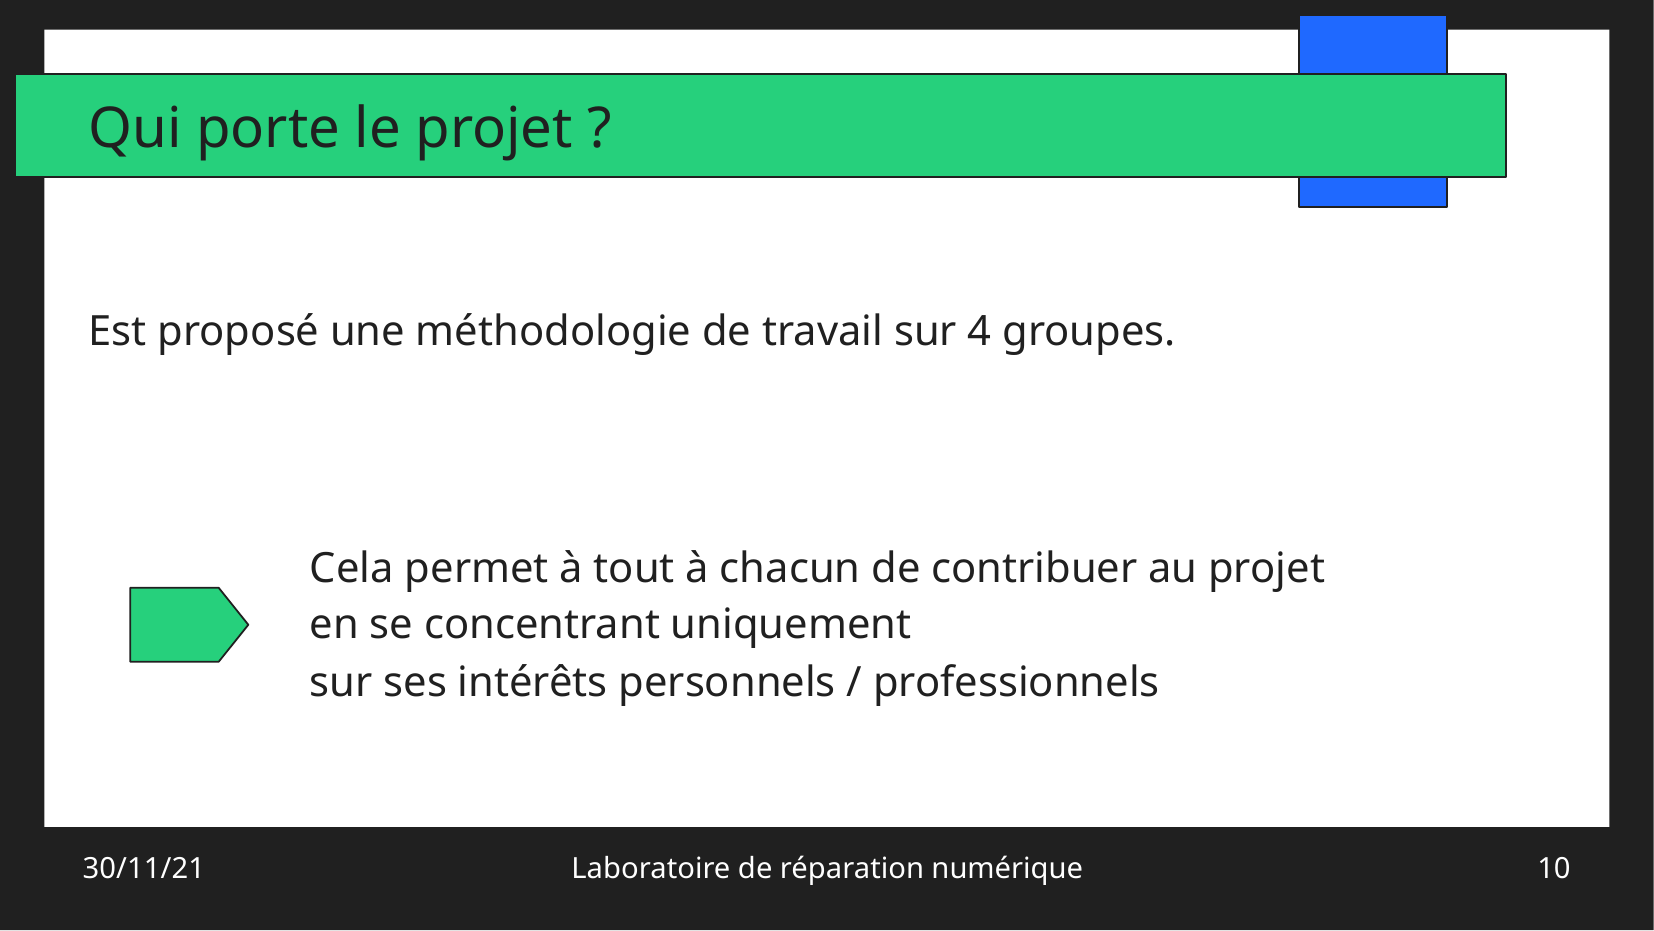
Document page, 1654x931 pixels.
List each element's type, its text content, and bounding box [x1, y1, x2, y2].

text_box [130, 587, 249, 662]
title Qui porte le projet ? [88, 73, 1506, 178]
list Est proposé une méthodologie de travail sur 4 groupes. Cela permet à tout à chacun de contribuer au projet en se concentrant uniquement sur ses intérêts personnels / professionnels [88, 221, 1565, 813]
